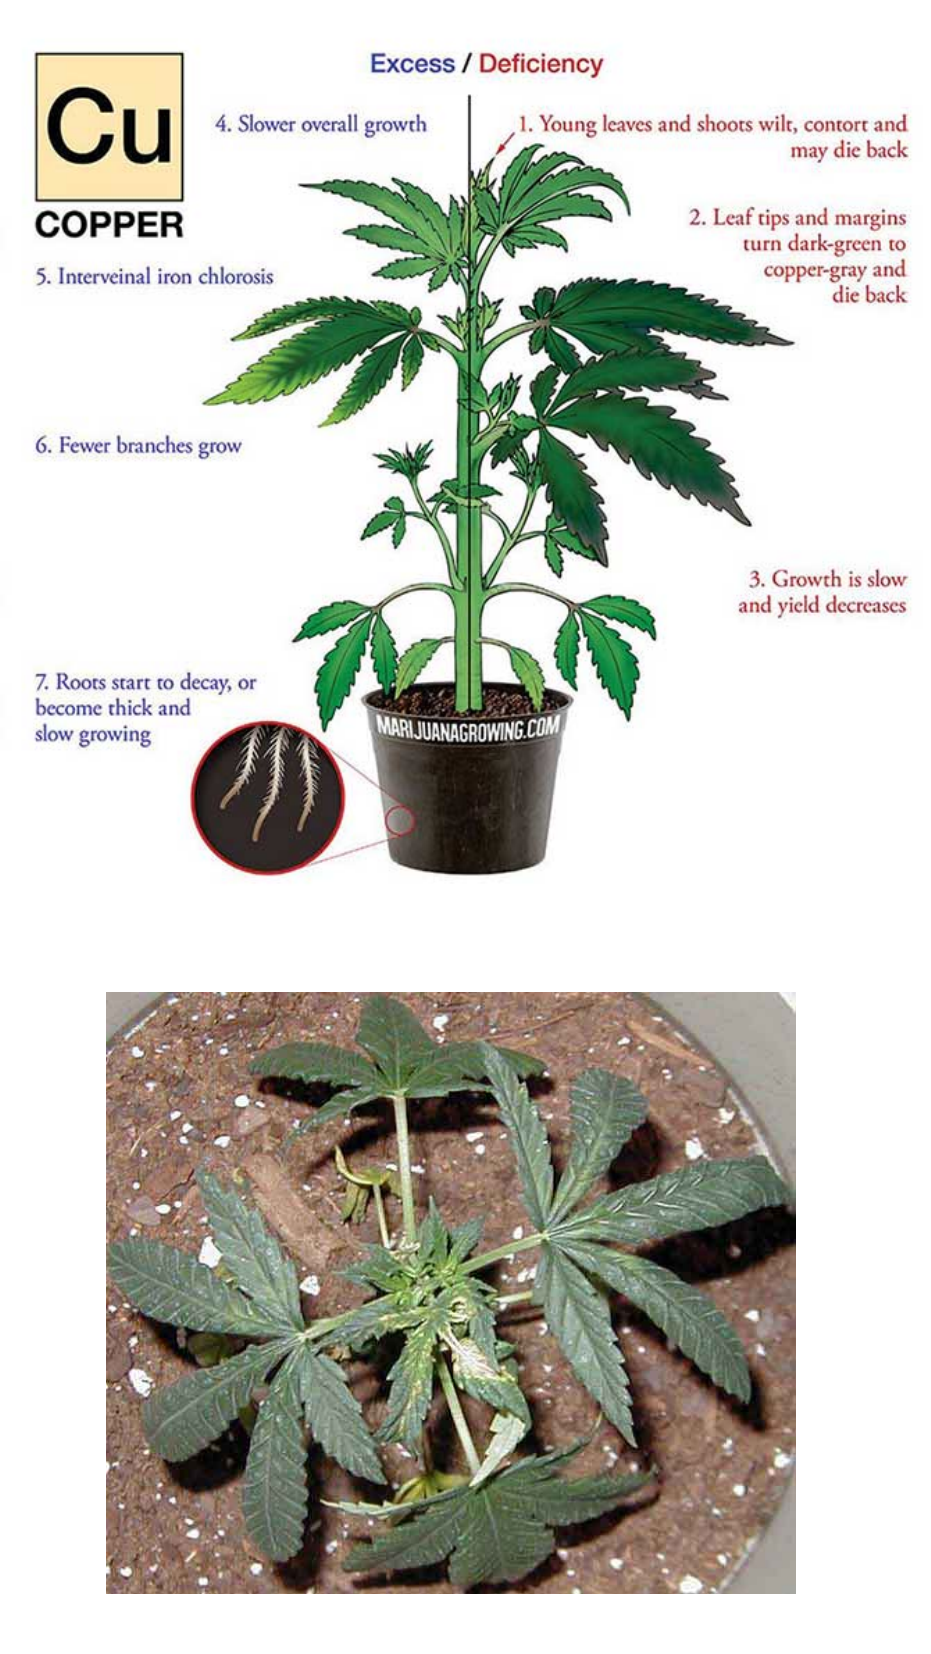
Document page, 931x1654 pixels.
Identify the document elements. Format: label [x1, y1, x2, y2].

picture [0, 17, 931, 945]
picture [106, 992, 796, 1594]
